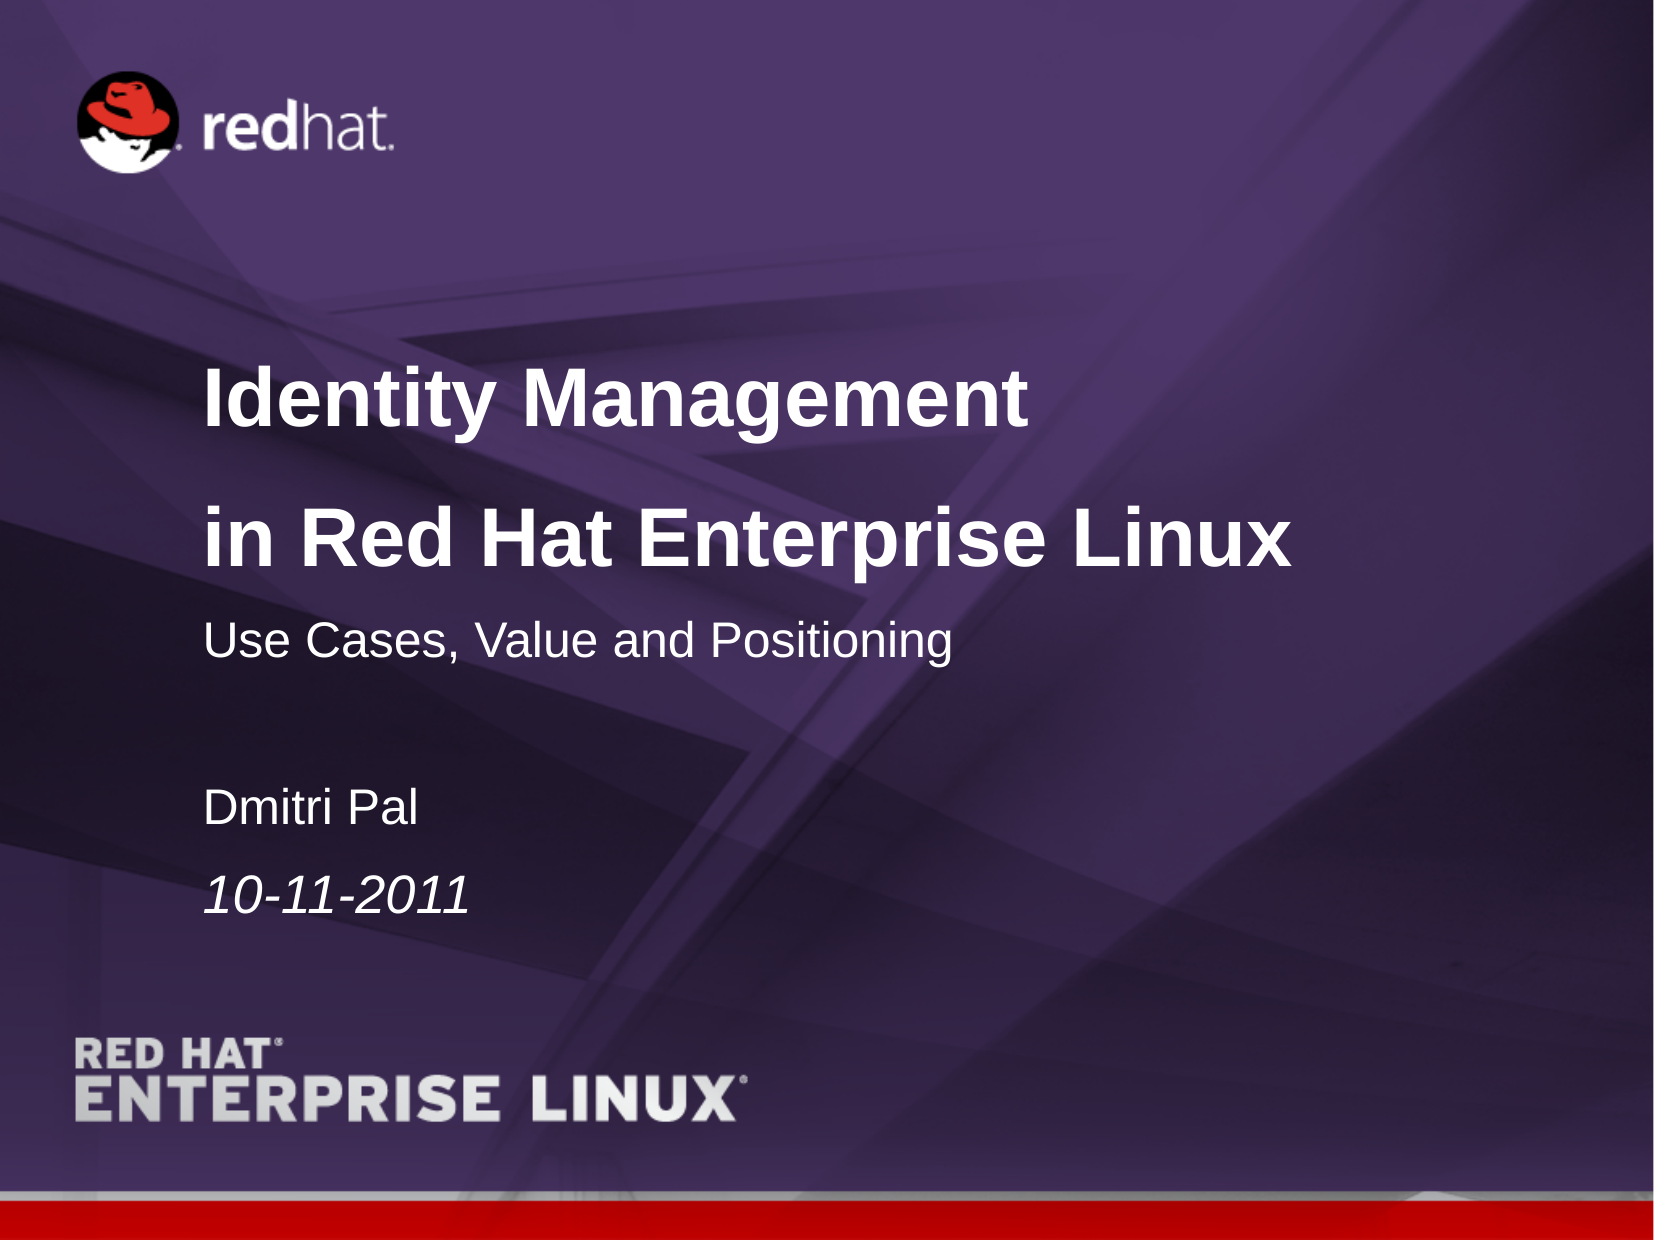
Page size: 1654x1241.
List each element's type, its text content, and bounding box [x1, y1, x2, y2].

text_box Identity Management in Red Hat Enterprise Linux Use Cases, Value and Positioning Dmitri Pal 10-11-2011 [187, 297, 1556, 887]
picture [0, 0, 1654, 1240]
